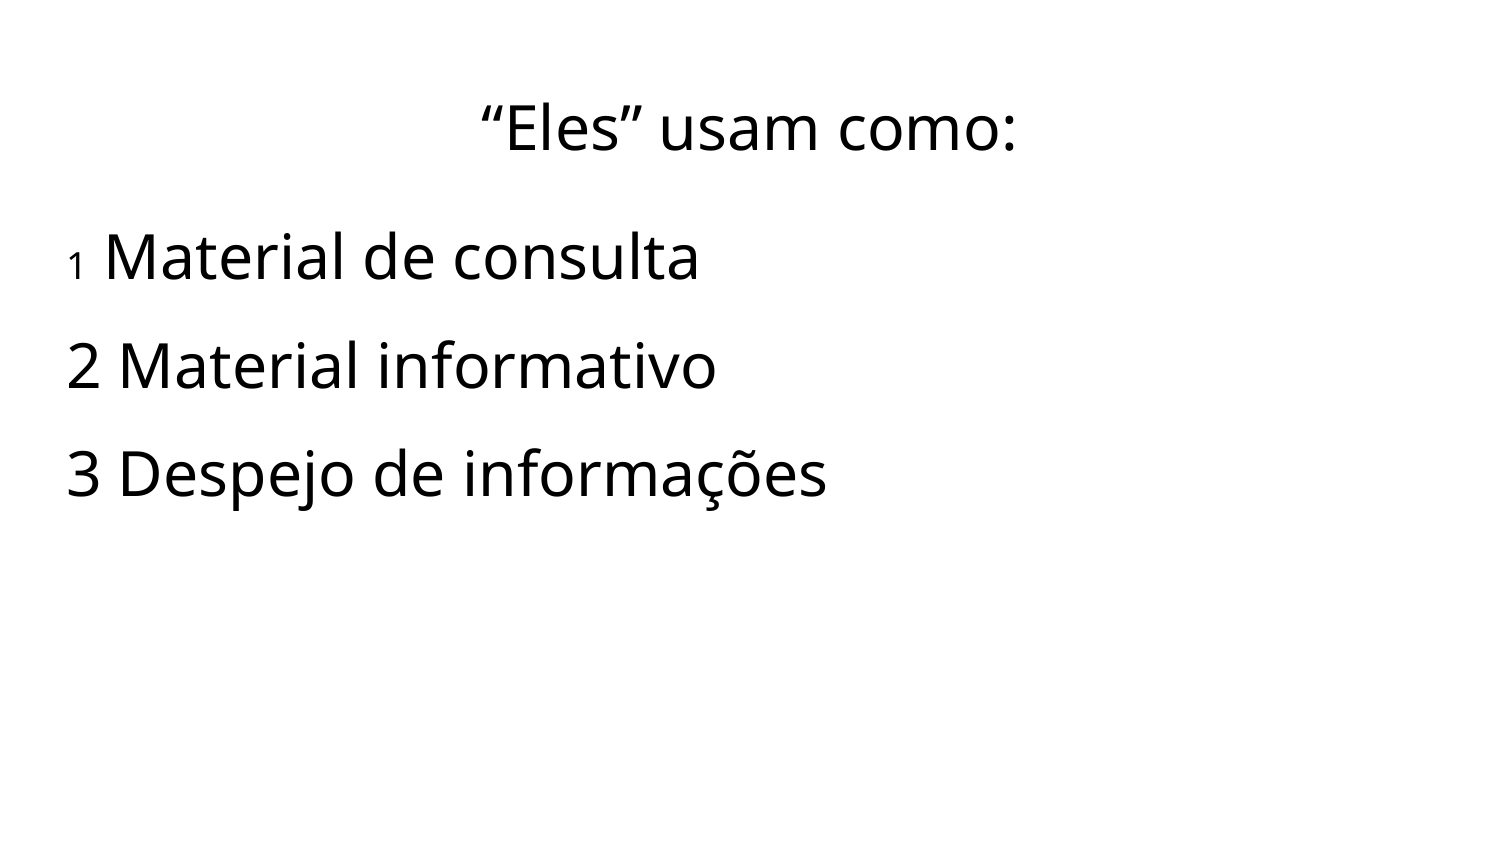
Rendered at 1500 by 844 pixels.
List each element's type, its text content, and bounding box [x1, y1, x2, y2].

title “Eles” usam como: [51, 72, 1449, 167]
list 1 Material de consulta 2 Material informativo 3 Despejo de informações [51, 202, 1449, 750]
